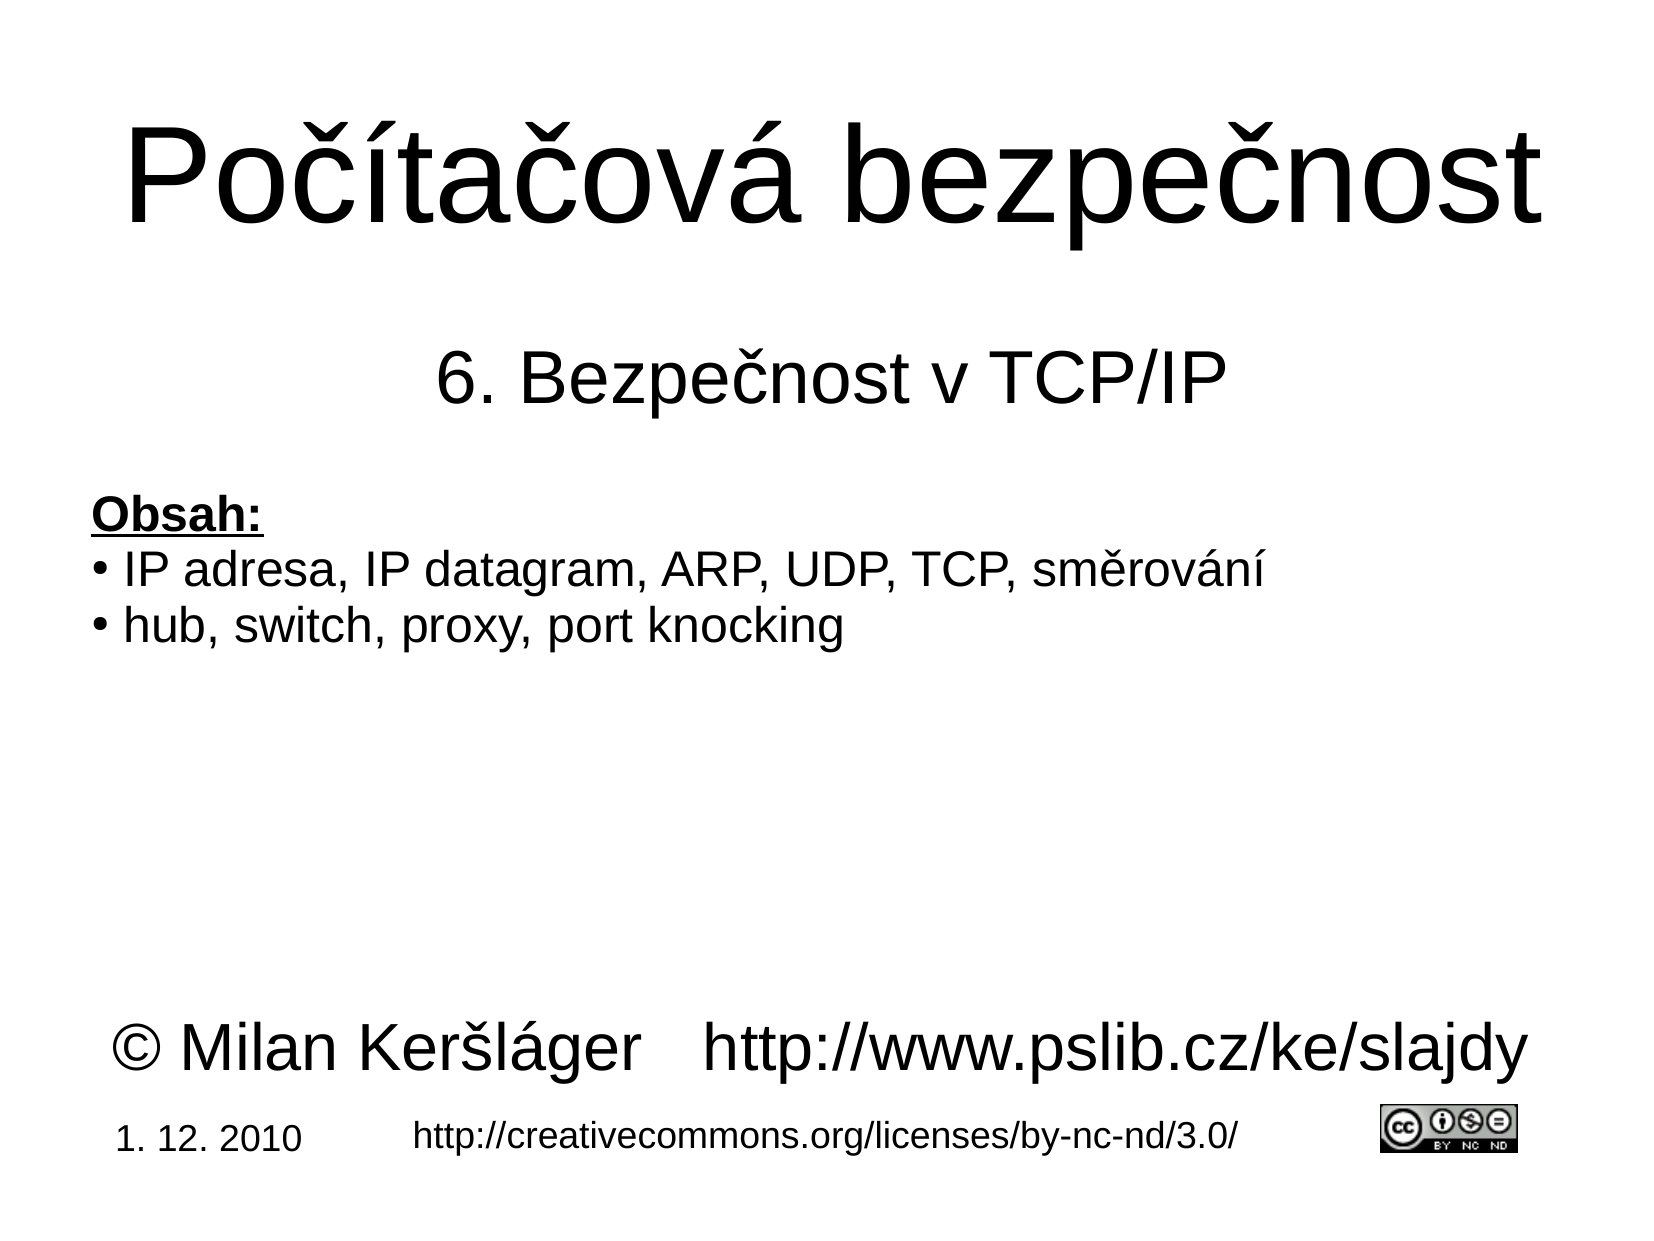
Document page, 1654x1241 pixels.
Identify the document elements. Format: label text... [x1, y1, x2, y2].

text_box 1.12.2010 [100, 1110, 337, 1168]
title Počítačová bezpečnost 6. Bezpečnost v TCP/IP [88, 56, 1577, 461]
text_box Obsah: IP adresa, IP datagram, ARP, UDP, TCP, směrování hub, switch, proxy, port knocking [76, 478, 1583, 661]
picture [1380, 1104, 1518, 1153]
list © Milan Keršláger http://www.pslib.cz/ke/slajdy [76, 1009, 1565, 1087]
text_box http://creativecommons.org/licenses/by-nc-nd/3.0/ [339, 1107, 1313, 1165]
